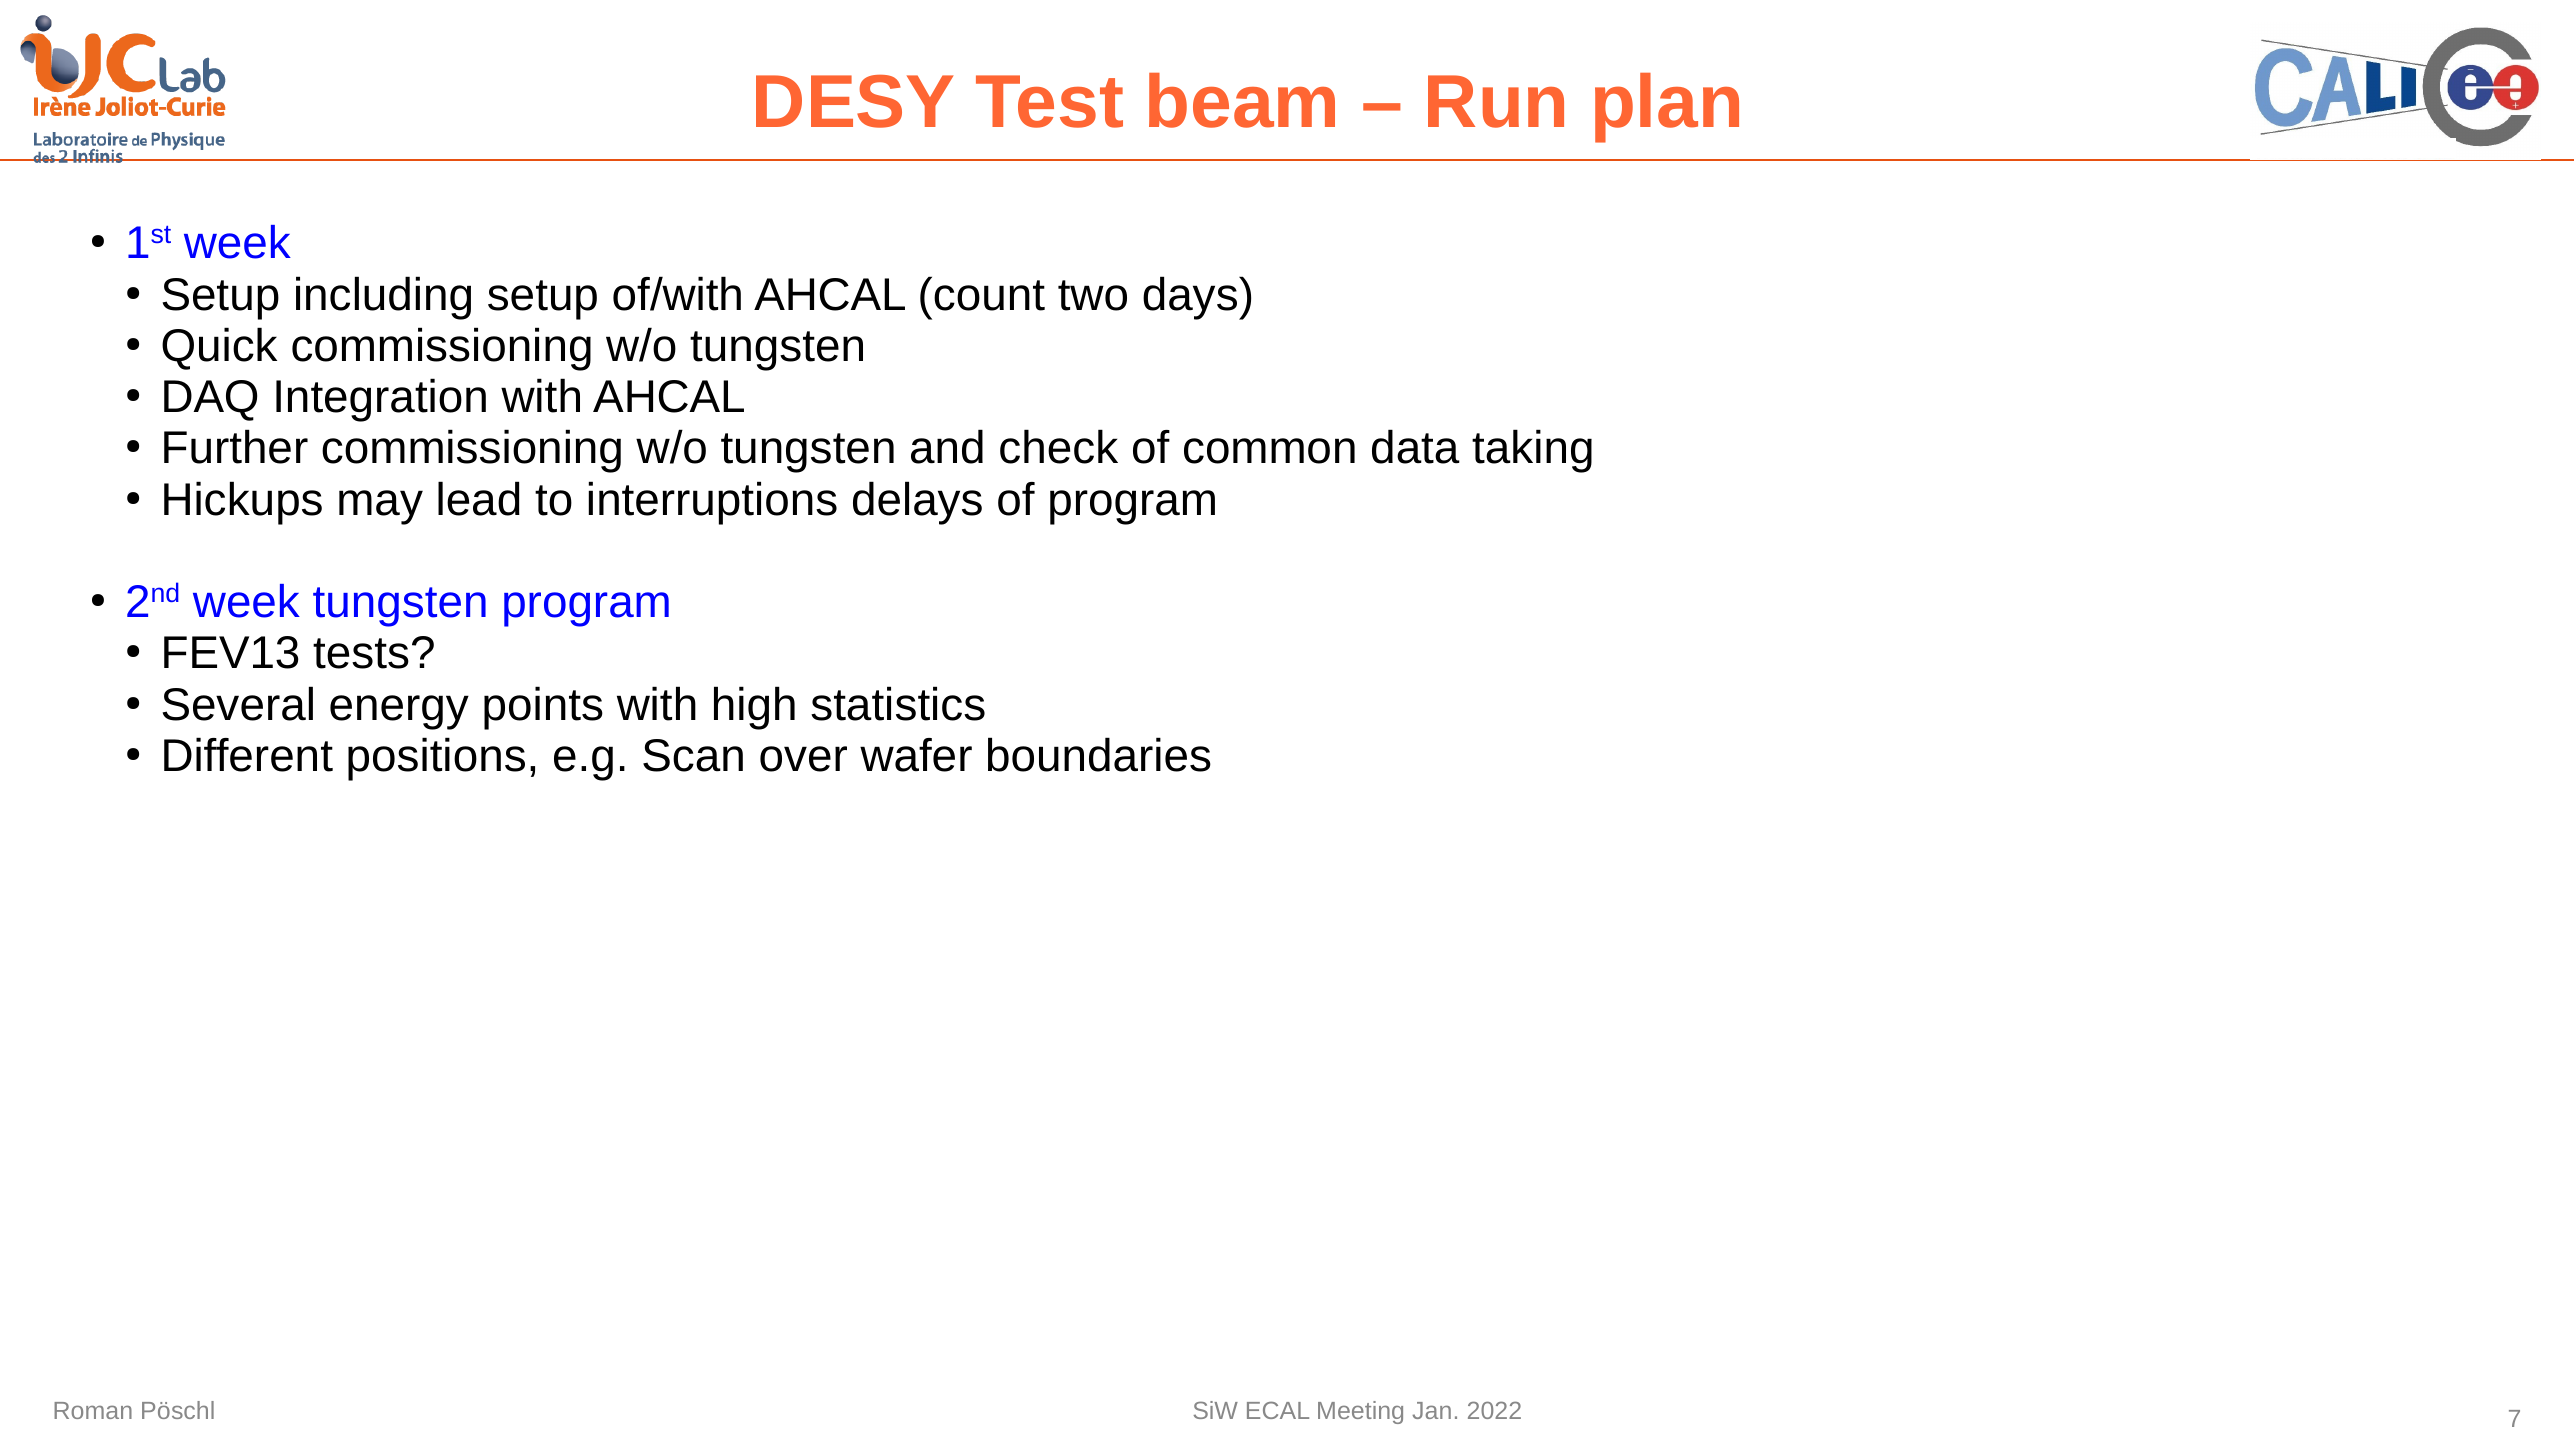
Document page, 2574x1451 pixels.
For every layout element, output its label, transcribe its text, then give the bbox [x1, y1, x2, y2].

picture [2250, 22, 2541, 160]
picture [4, 0, 241, 178]
text_box 1st week Setup including setup of/with AHCAL (count two days) Quick commissioning w/o tungsten DAQ Integration with AHCAL Further commissioning w/o tungsten and check of common data taking Hickups may lead to interruptions delays of program 2nd week tungsten program FEV13 tests? Several energy points with high statistics Different positions, e.g. Scan over wafer boundaries [75, 210, 1611, 946]
title DESY Test beam – Run plan [90, 53, 2407, 151]
